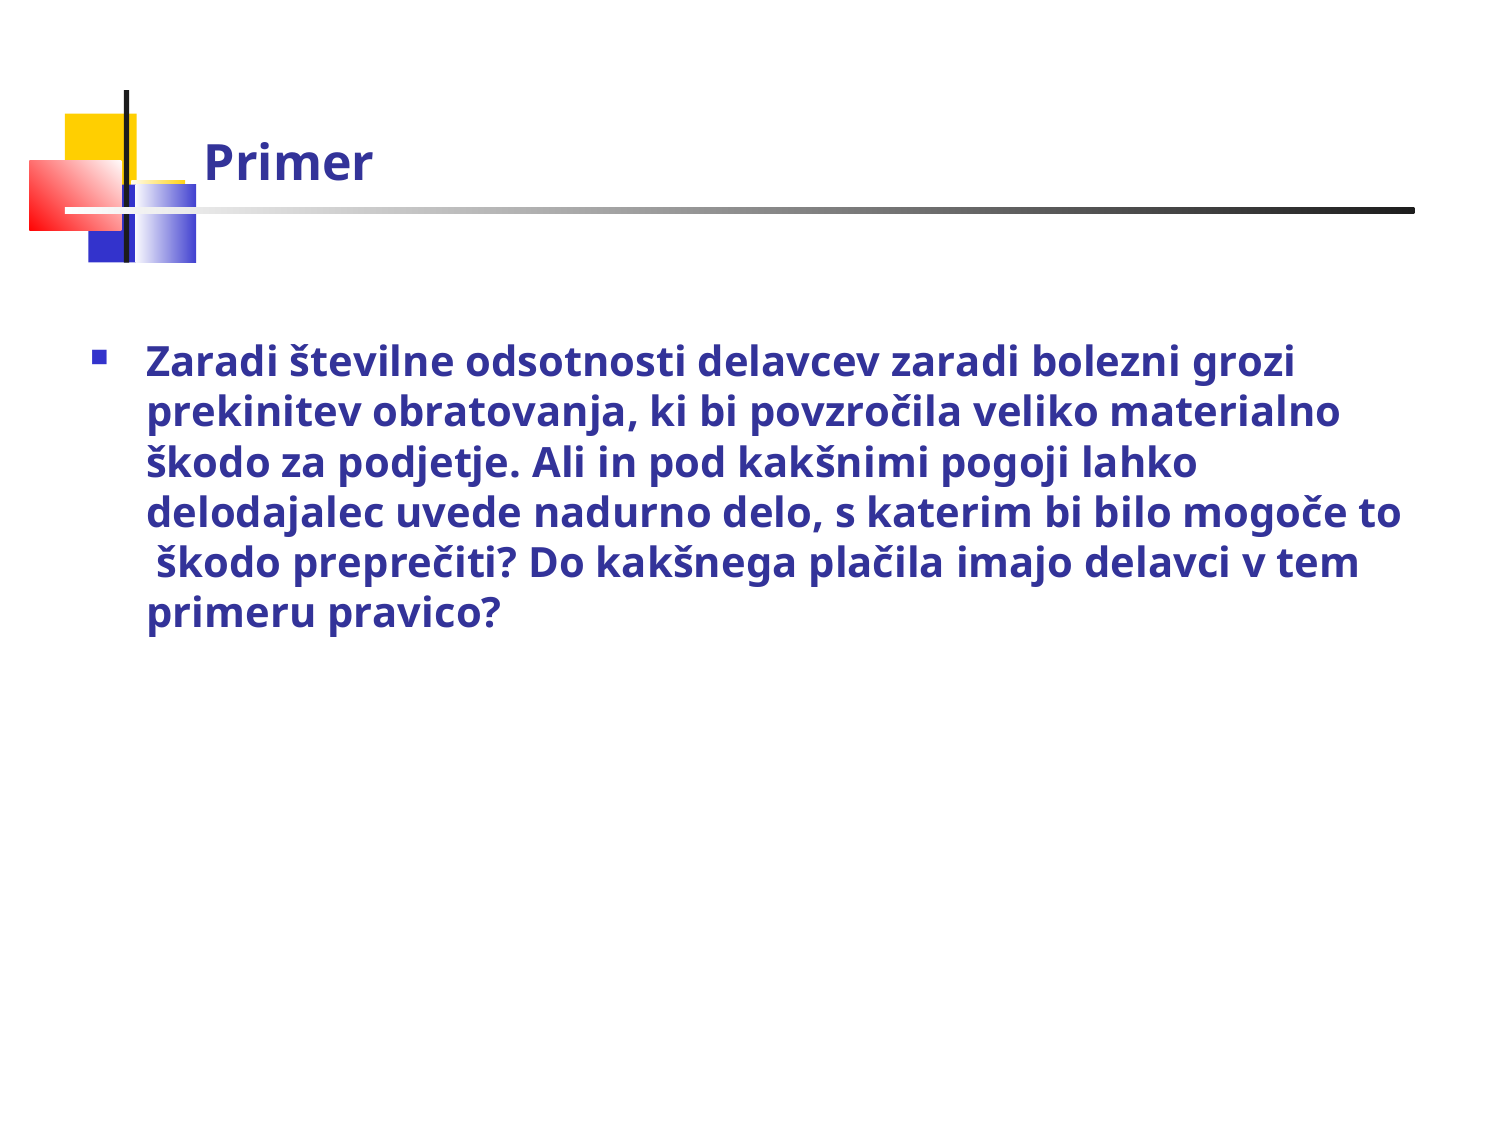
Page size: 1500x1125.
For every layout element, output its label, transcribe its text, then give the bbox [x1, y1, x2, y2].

title Primer [188, 35, 1468, 199]
list Zaradi številne odsotnosti delavcev zaradi bolezni grozi prekinitev obratovanja, ki bi povzročila veliko materialno škodo za podjetje. Ali in pod kakšnimi pogoji lahko delodajalec uvede nadurno delo, s katerim bi bilo mogoče to škodo preprečiti? Do kakšnega plačila imajo delavci v tem primeru pravico? [75, 267, 1426, 1071]
